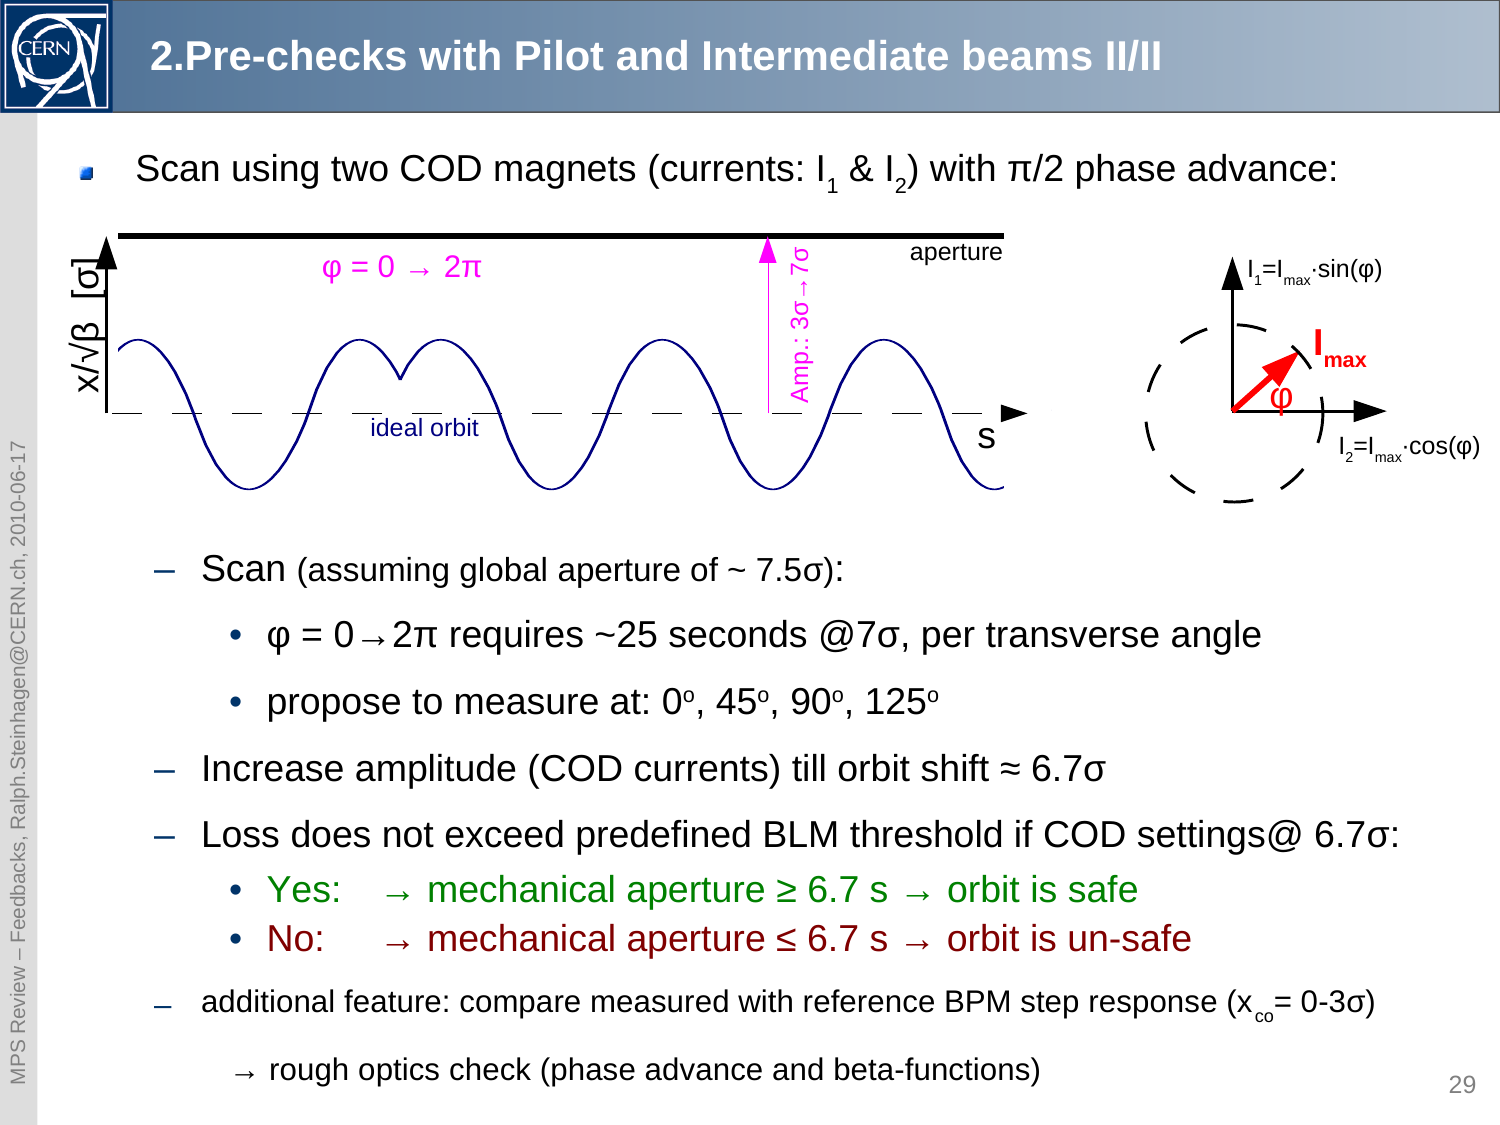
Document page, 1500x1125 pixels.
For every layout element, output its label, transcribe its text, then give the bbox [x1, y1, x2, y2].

text_box s [962, 407, 1034, 465]
picture [0, 0, 113, 113]
text_box I2=Imax∙cos(φ) [1323, 423, 1500, 473]
text_box I1=Imax∙sin(φ) [1232, 247, 1399, 297]
text_box φ [1254, 367, 1309, 425]
list Scan using two COD magnets (currents: I1 & I2) with π/2 phase advance: Scan (assuming global aperture of ~ 7.5σ): φ = 0→2π requires ~25 seconds @7σ, per transverse angle propose to measure at: 0o, 45o, 90o, 125o Increase amplitude (COD currents) till orbit shift ≈ 6.7σ Loss does not exceed predefined BLM threshold if COD settings@ 6.7σ: Yes: → mechanical aperture ≥ 6.7 s → orbit is safe No: → mechanical aperture ≤ 6.7 s → orbit is un-safe additional feature: compare measured with reference BPM step response (xco= 0-3σ) → rough optics check (phase advance and beta-functions) [79, 147, 1430, 1087]
text_box ideal orbit [355, 406, 508, 449]
text_box Imax [1298, 314, 1382, 380]
text_box Imax [1298, 356, 1307, 367]
text_box φ = 0 → 2π [307, 242, 520, 292]
text_box [118, 338, 1004, 491]
text_box aperture [895, 230, 1059, 285]
title 2.Pre-checks with Pilot and Intermediate beams II/II [150, 0, 1201, 113]
